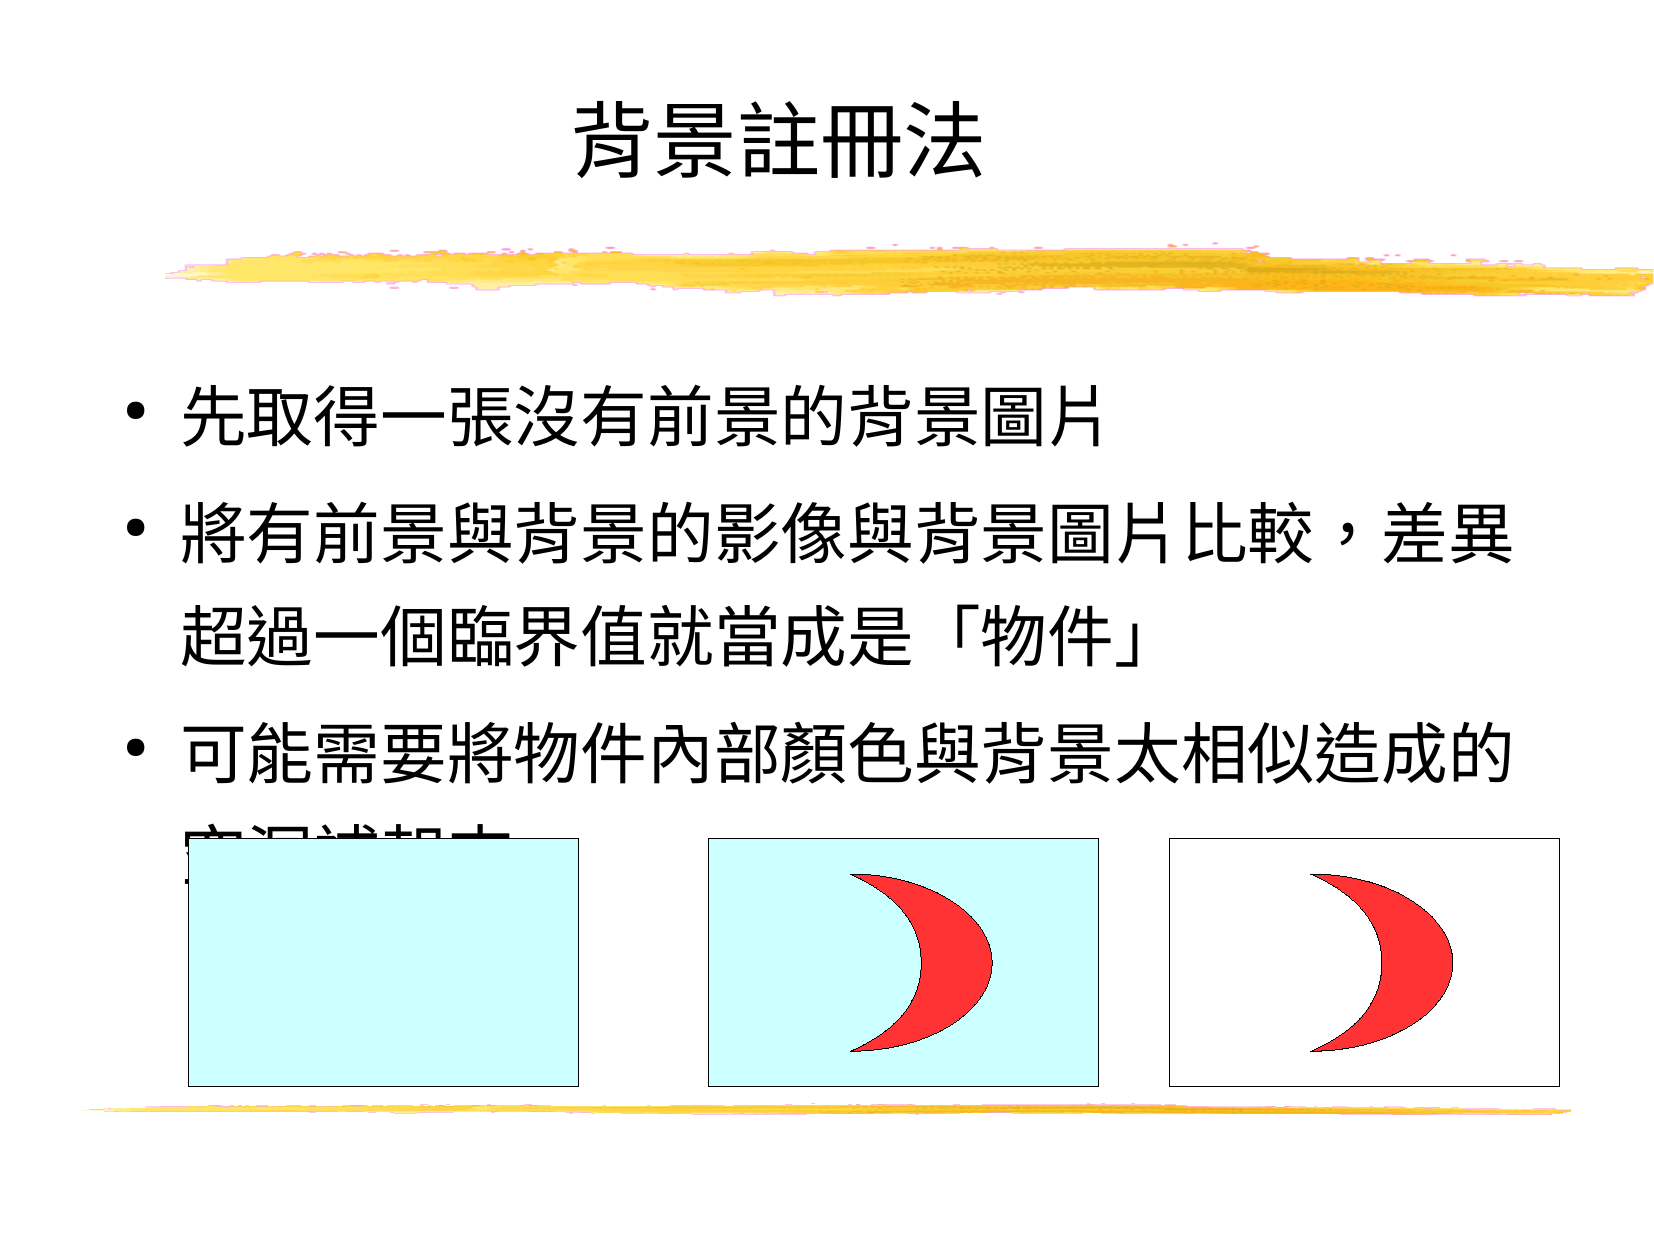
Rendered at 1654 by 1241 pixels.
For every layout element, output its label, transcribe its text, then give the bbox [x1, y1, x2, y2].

text_box [708, 838, 1099, 1087]
text_box [1169, 838, 1560, 1087]
title 背景註冊法 [76, 28, 1482, 235]
picture [165, 237, 1654, 308]
list 先取得一張沒有前景的背景圖片 將有前景與背景的影像與背景圖片比較，差異超過一個臨界值就當成是「物件」 可能需要將物件內部顏色與背景太相似造成的空洞補起來 [124, 358, 1530, 1103]
text_box [188, 838, 579, 1087]
picture [82, 1102, 1571, 1117]
